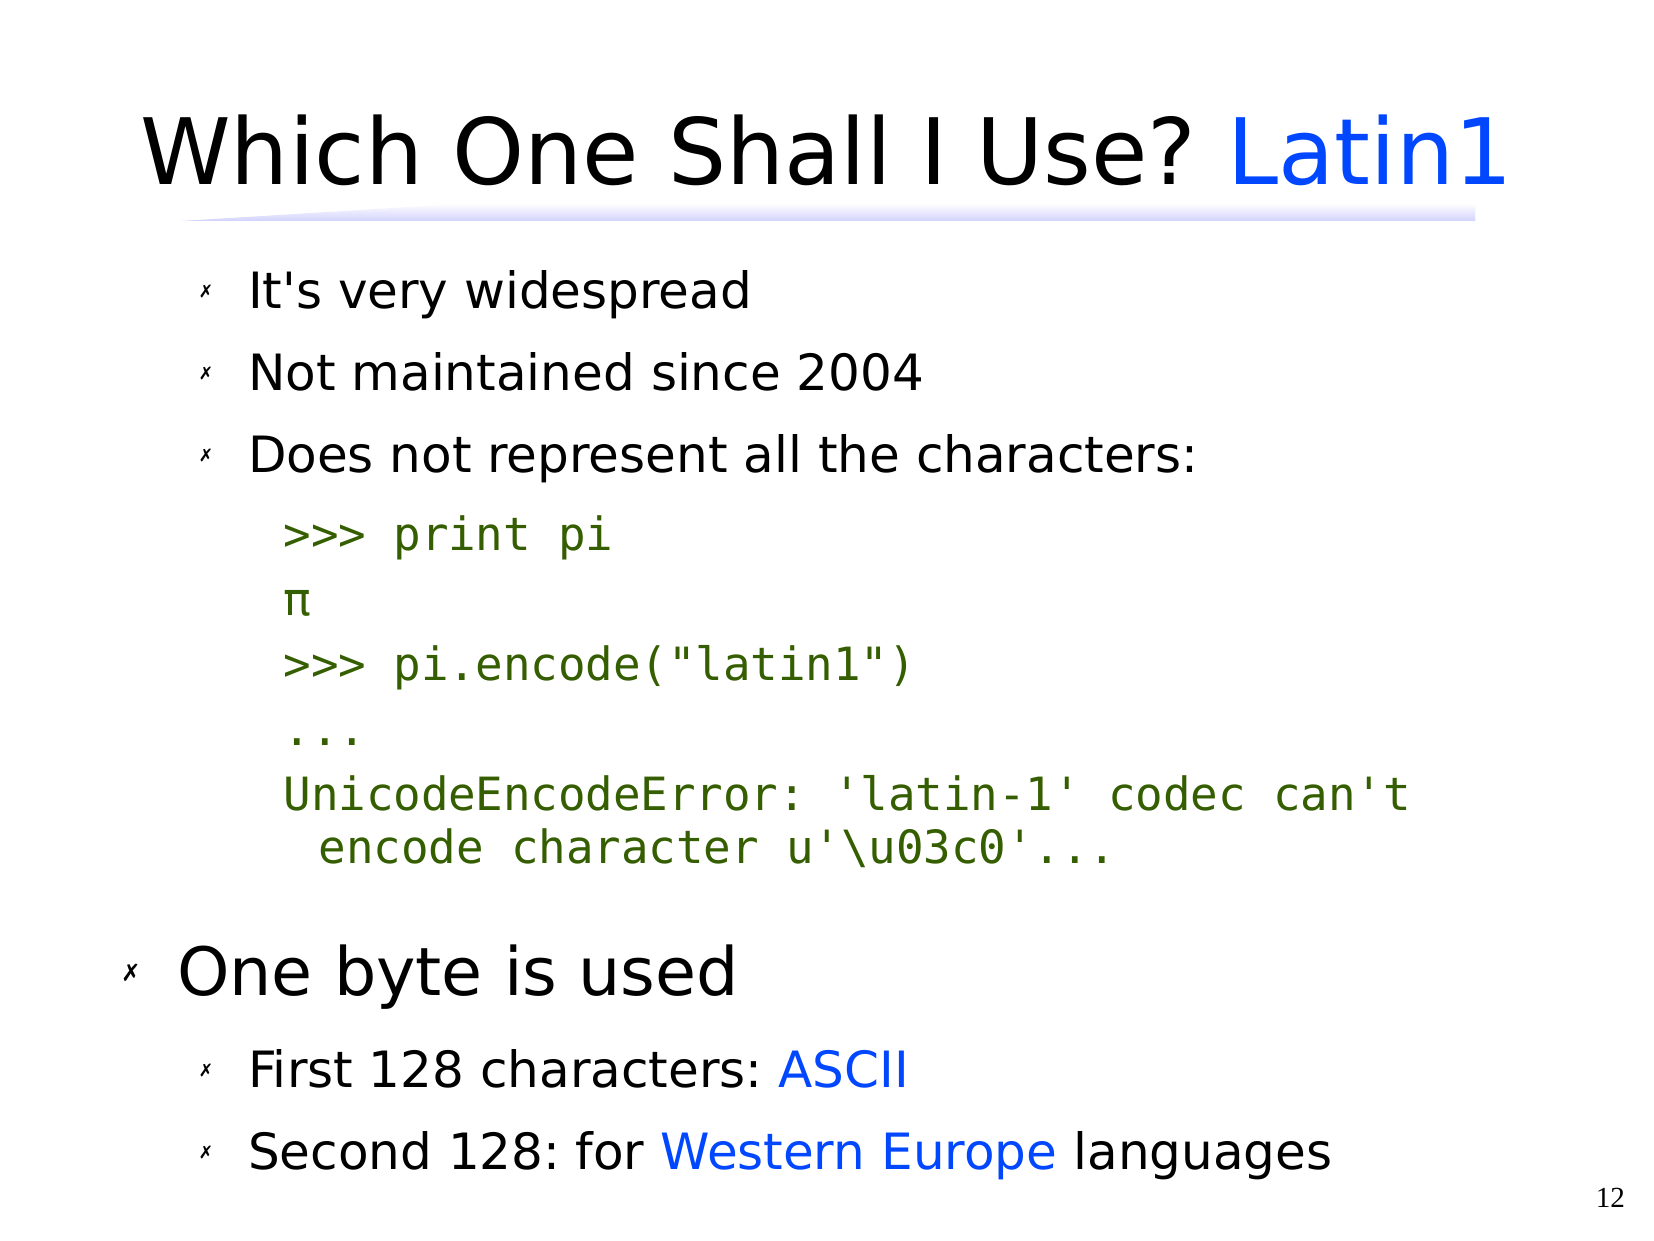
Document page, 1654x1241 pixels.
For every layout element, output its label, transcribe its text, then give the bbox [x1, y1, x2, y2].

title Which One Shall I Use? Latin1 [82, 49, 1571, 257]
list It's very widespread Not maintained since 2004 Does not represent all the characters: >>> print pi π >>> pi.encode("latin1") ... UnicodeEncodeError: 'latin-1' codec can't encode character u'\u03c0'... One byte is used First 128 characters: ASCII Second 128: for Western Europe languages [106, 262, 1595, 1184]
